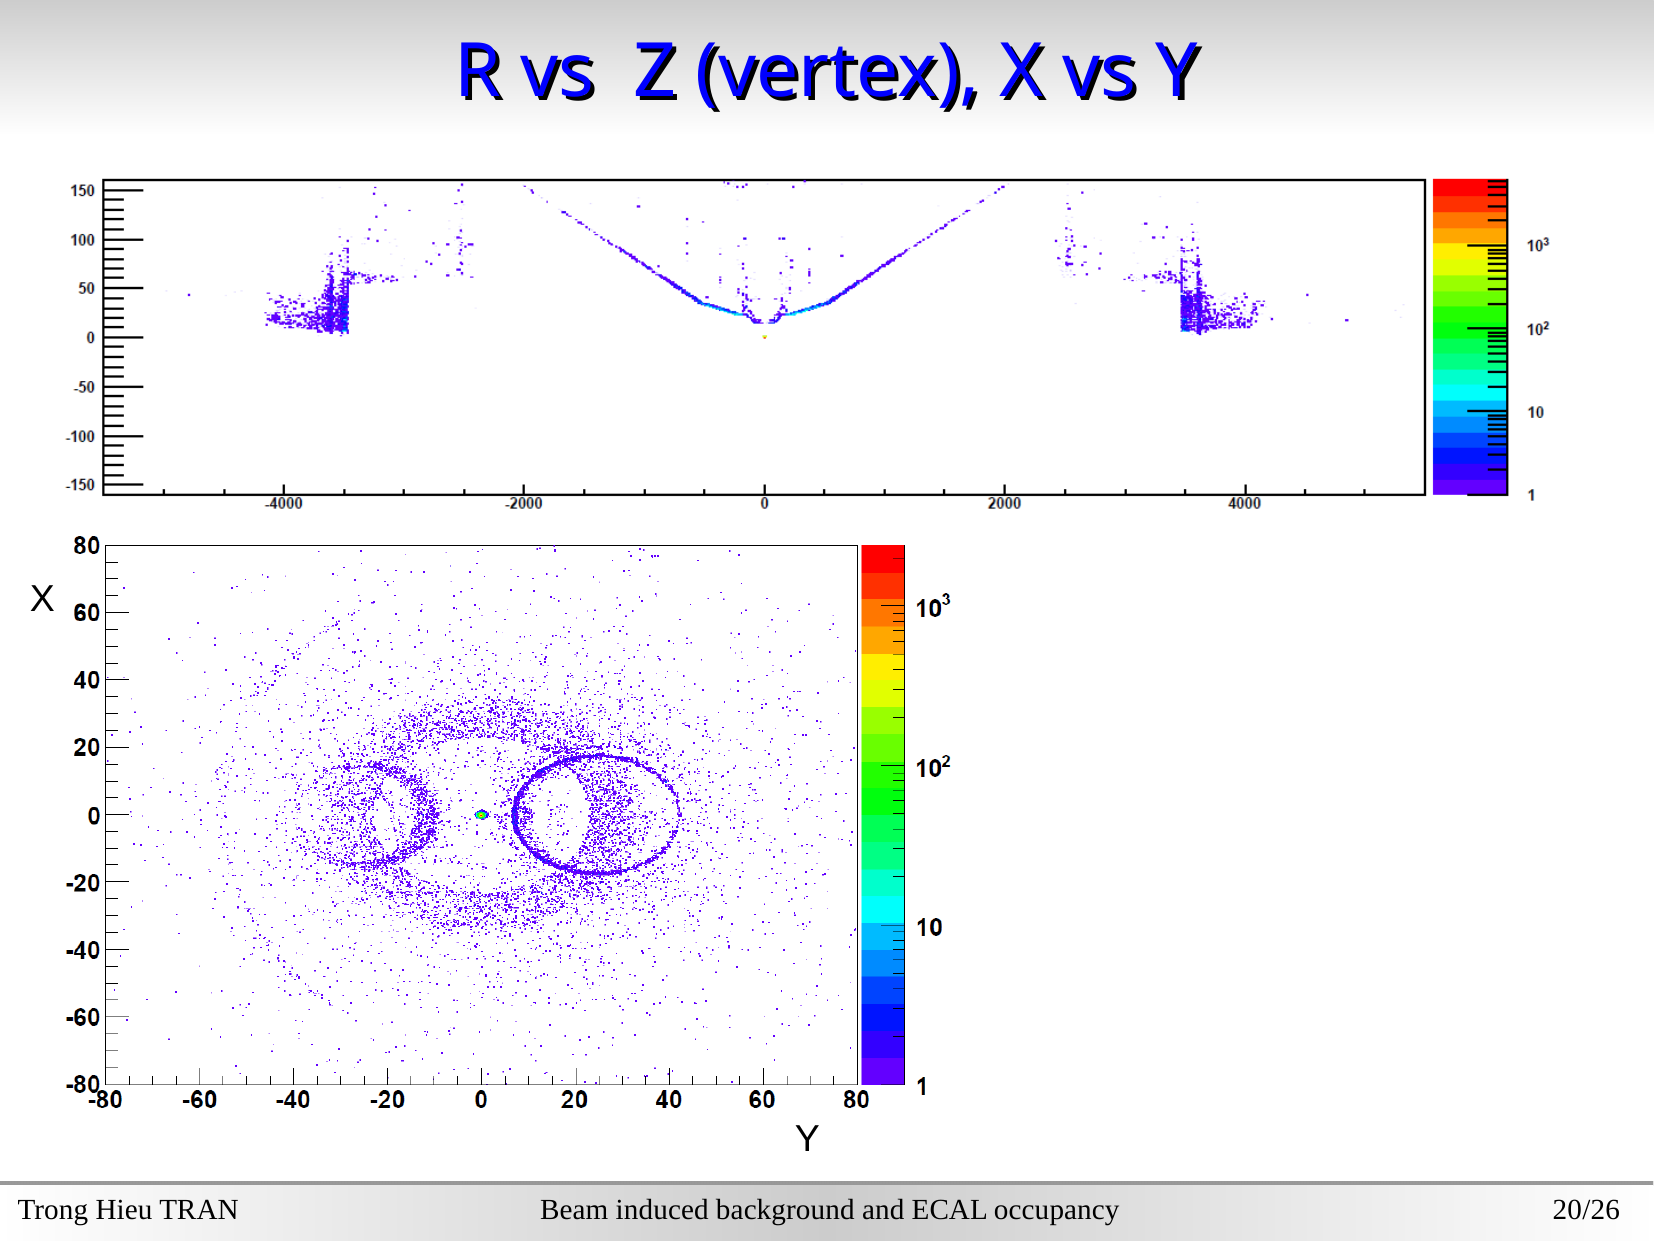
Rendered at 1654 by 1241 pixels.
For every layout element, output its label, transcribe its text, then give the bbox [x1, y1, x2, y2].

title R vs Z (vertex), X vs Y [0, 0, 1654, 136]
picture [60, 164, 1561, 1135]
text_box Y [780, 1110, 901, 1168]
text_box X [15, 570, 64, 627]
